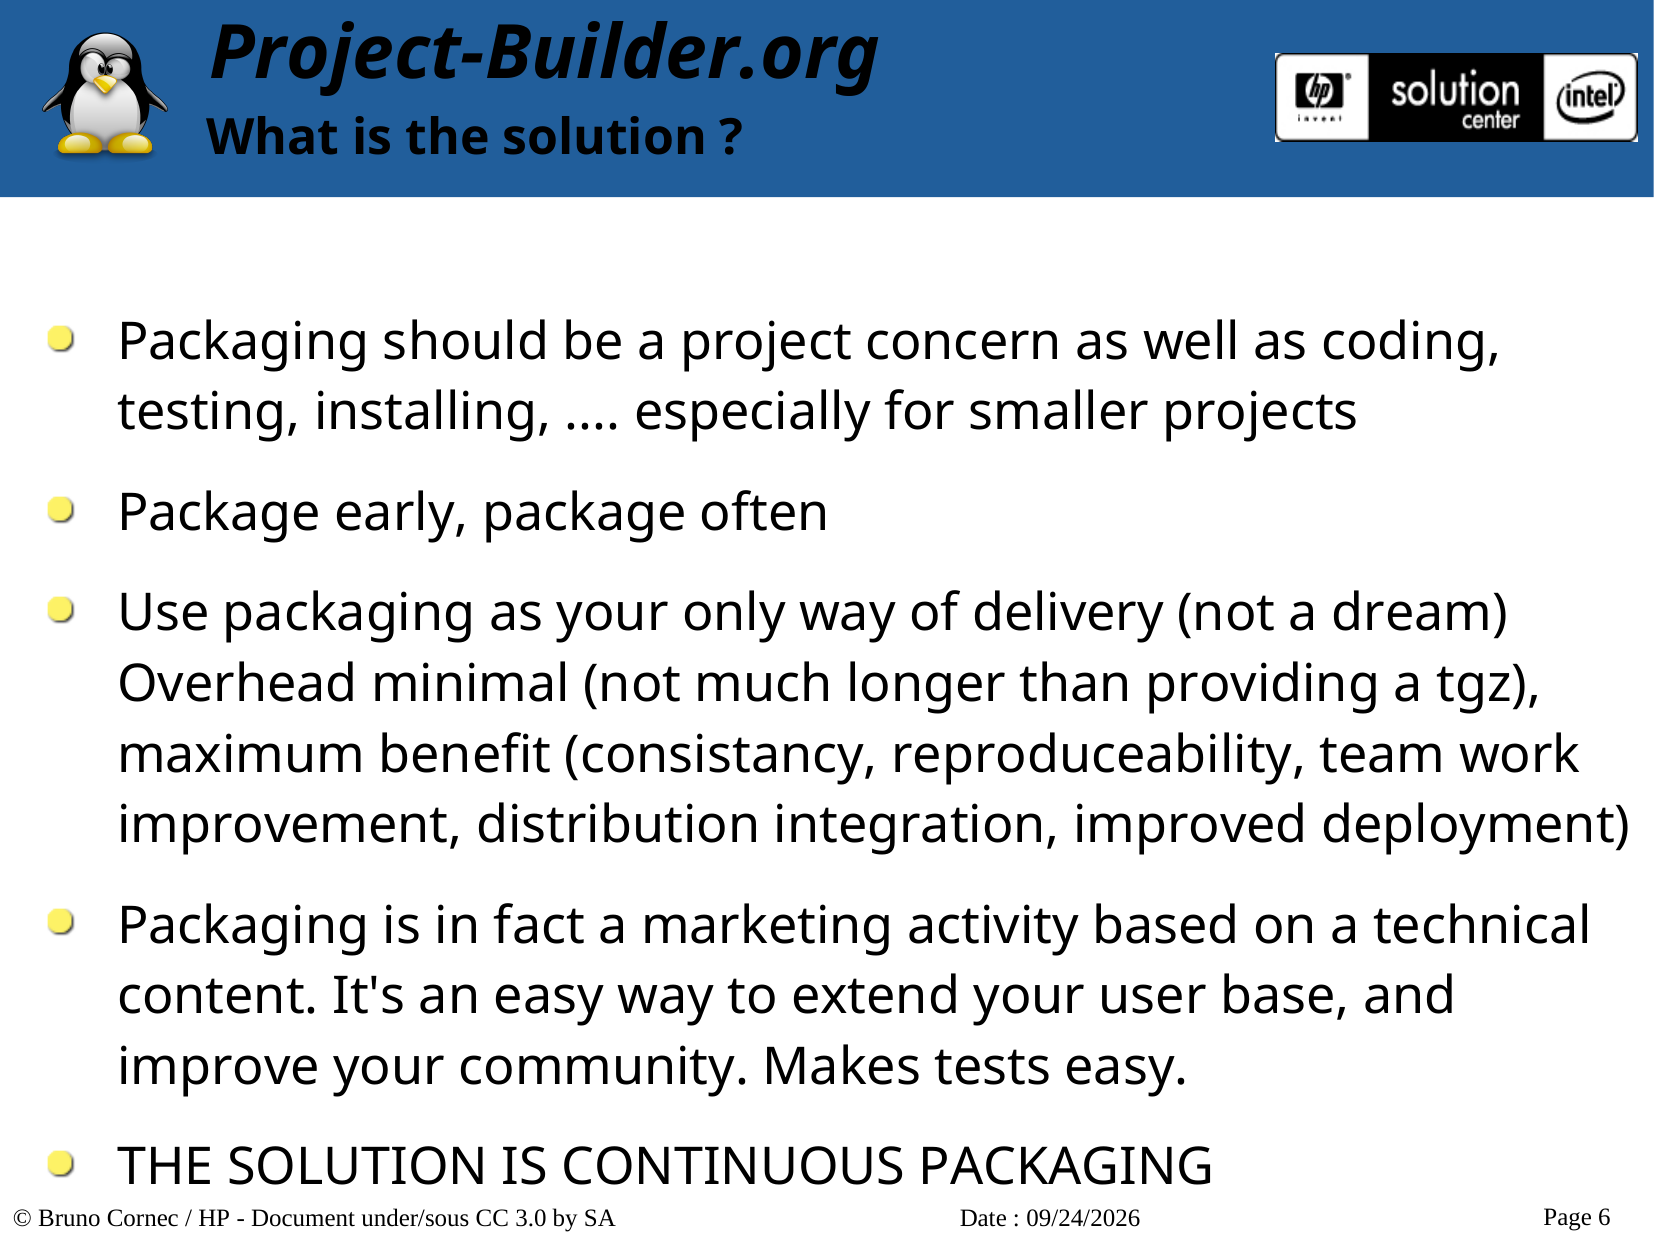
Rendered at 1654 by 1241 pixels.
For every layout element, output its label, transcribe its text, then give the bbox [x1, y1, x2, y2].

picture [1275, 53, 1638, 142]
title What is the solution ? [206, 56, 1121, 218]
list Packaging should be a project concern as well as coding, testing, installing, .... especially for smaller projects Package early, package often Use packaging as your only way of delivery (not a dream) Overhead minimal (not much longer than providing a tgz), maximum benefit (consistancy, reproduceability, team work improvement, distribution integration, improved deployment) Packaging is in fact a marketing activity based on a technical content. It's an easy way to extend your user base, and improve your community. Makes tests easy. THE SOLUTION IS CONTINUOUS PACKAGING [34, 303, 1642, 1190]
picture [42, 29, 168, 167]
